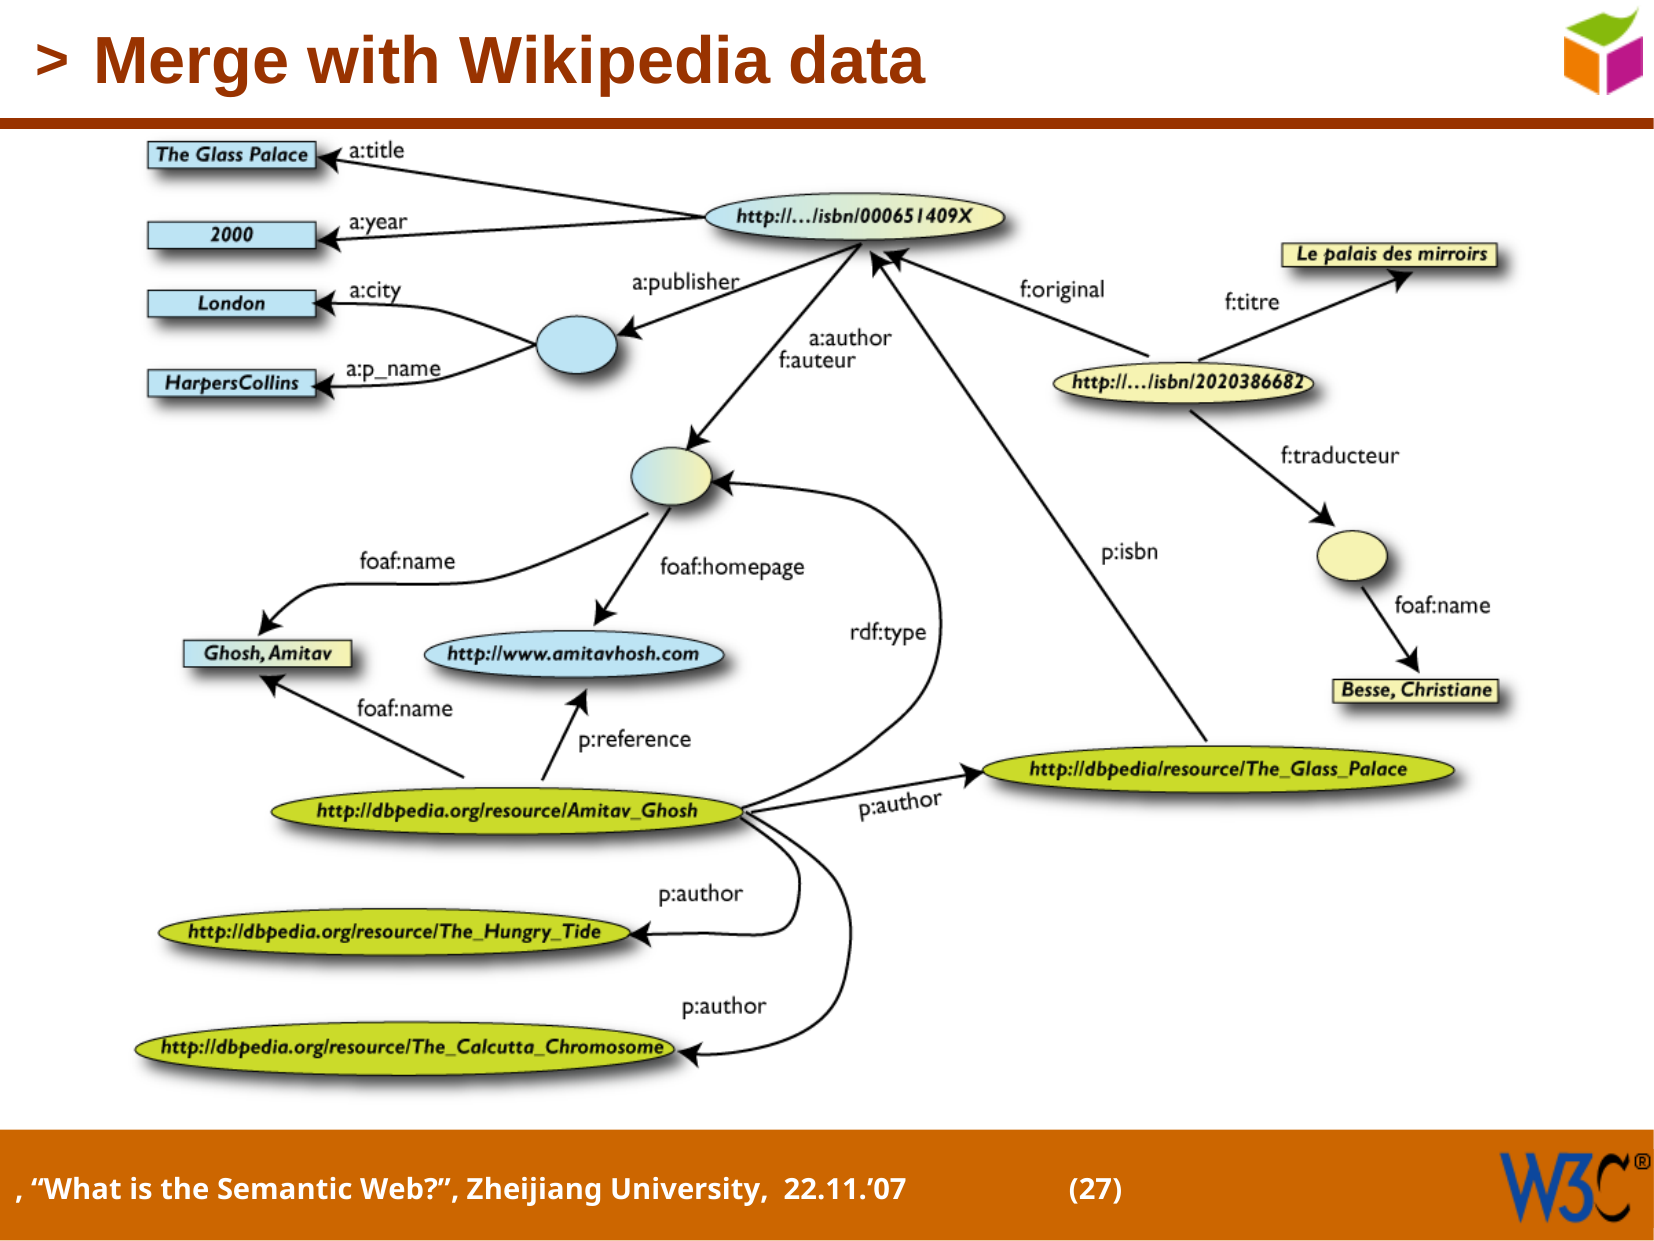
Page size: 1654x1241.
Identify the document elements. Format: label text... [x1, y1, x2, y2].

picture [123, 130, 1530, 1107]
picture [1564, 5, 1643, 95]
title Merge with Wikipedia data [93, 0, 1493, 119]
picture [1495, 1149, 1654, 1228]
